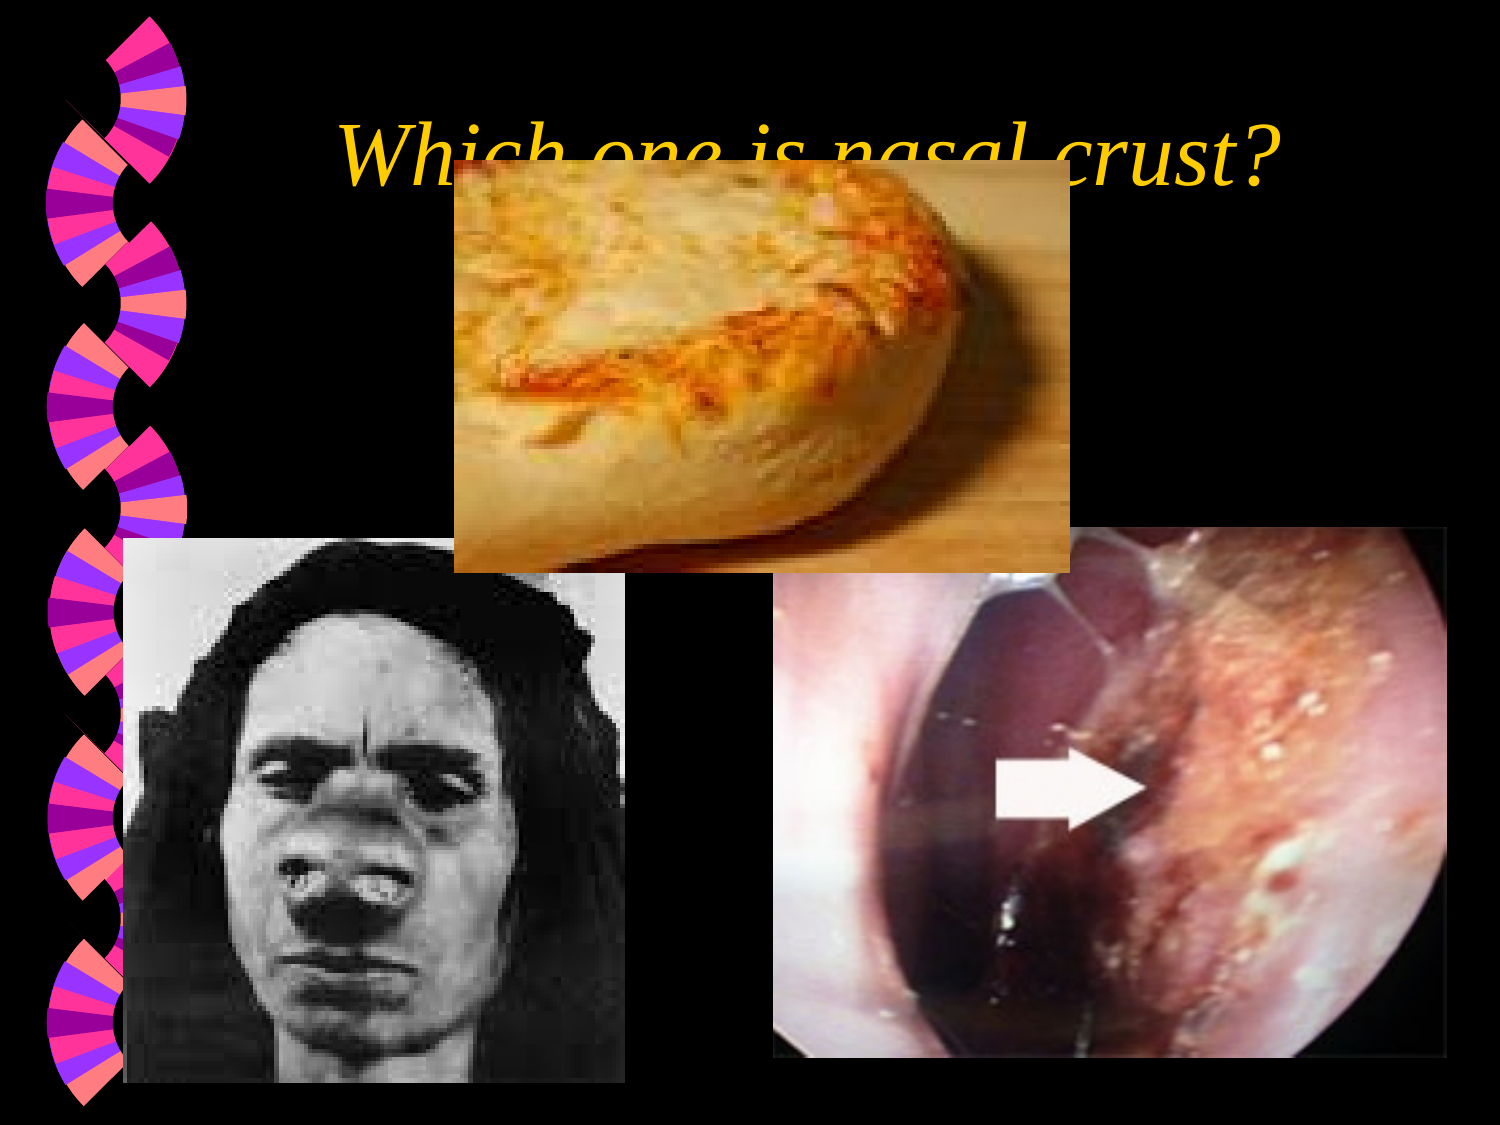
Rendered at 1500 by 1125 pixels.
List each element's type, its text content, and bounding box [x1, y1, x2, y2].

title Which one is nasal crust? [171, 54, 1447, 243]
picture [123, 160, 1447, 1083]
